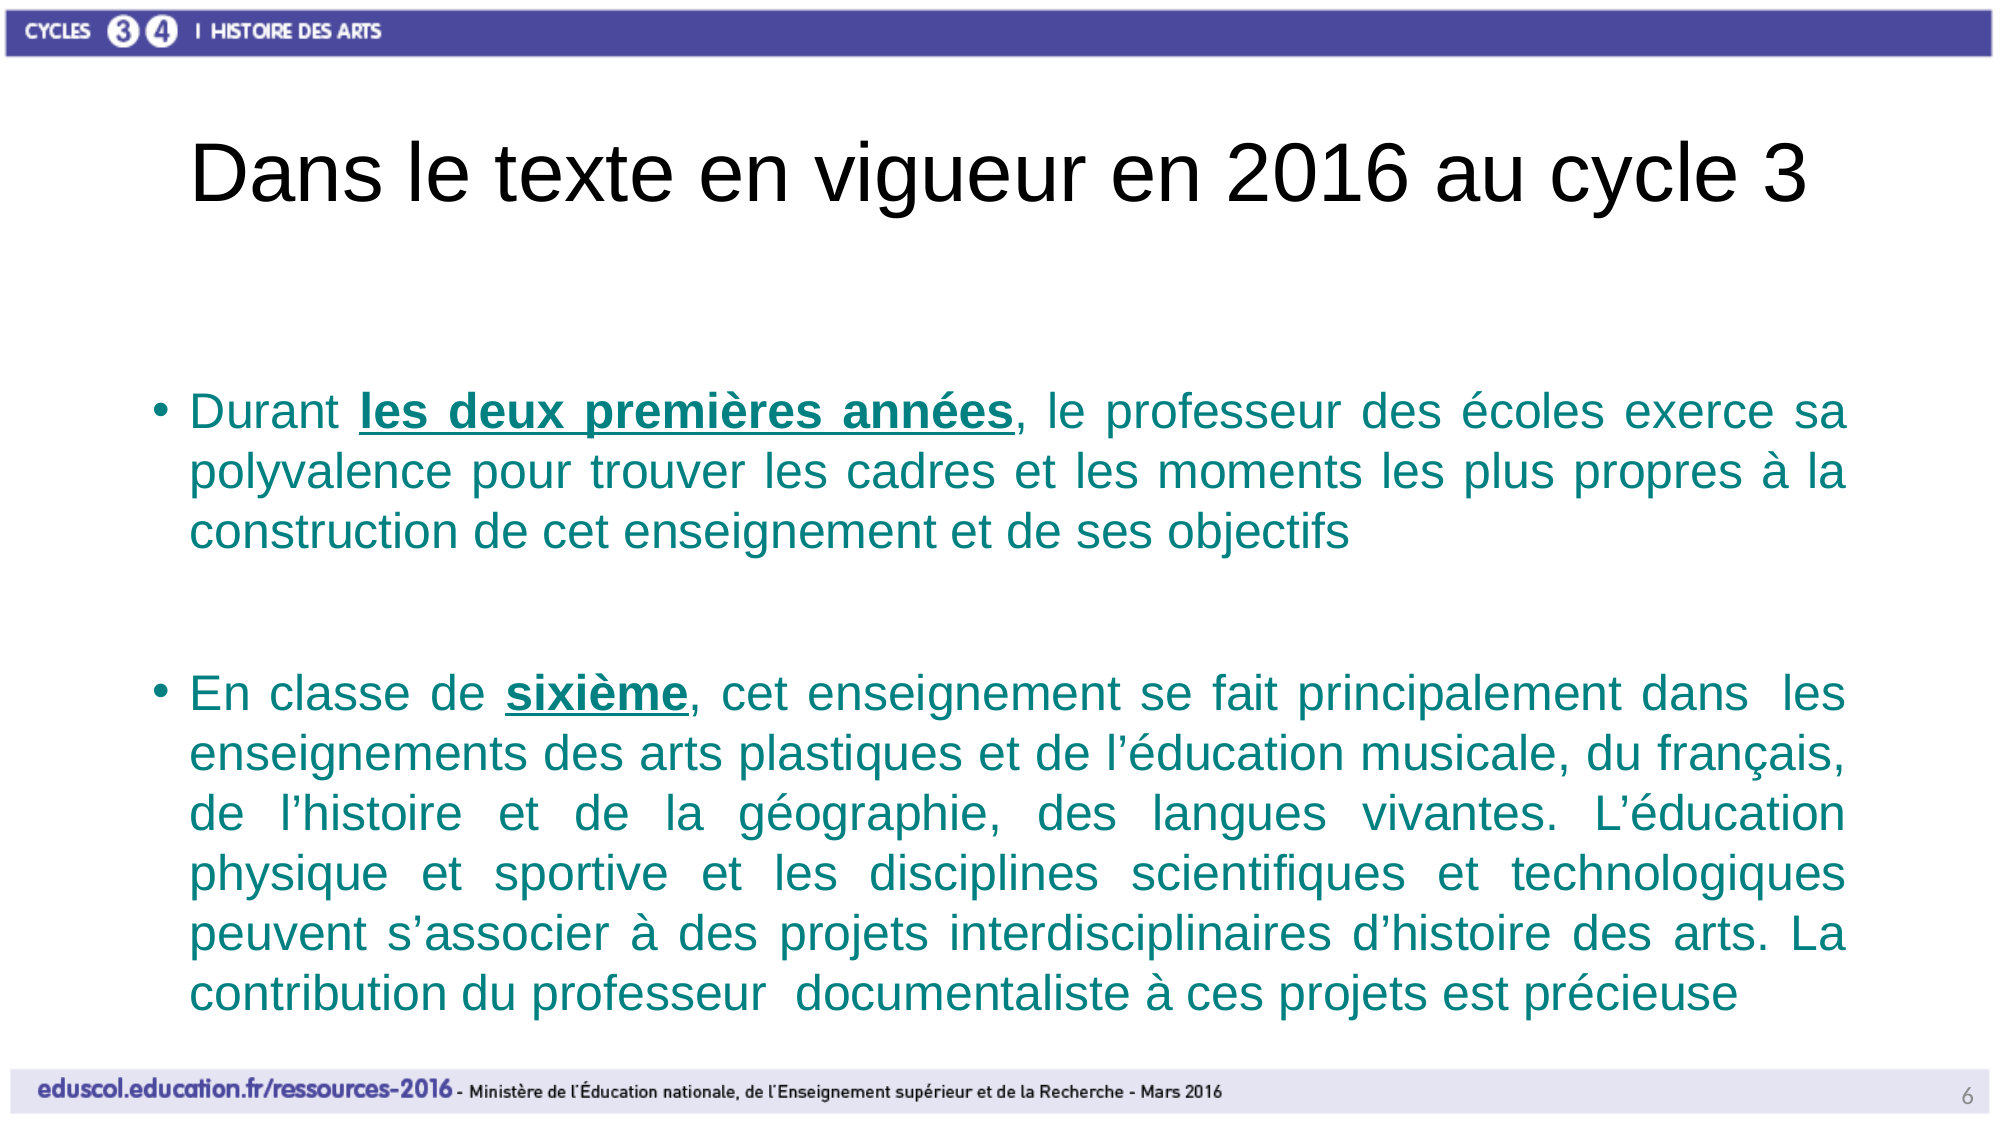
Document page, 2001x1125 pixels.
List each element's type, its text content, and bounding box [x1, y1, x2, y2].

slide_number <numéro> [1918, 1065, 1990, 1125]
picture [0, 0, 2000, 67]
picture [0, 1058, 2000, 1125]
list Durant les deux premières années, le professeur des écoles exerce sa polyvalence pour trouver les cadres et les moments les plus propres à la construction de cet enseignement et de ses objectifs En classe de sixième, cet enseignement se fait principalement dans les enseignements des arts plastiques et de l’éducation musicale, du français, de l’histoire et de la géographie, des langues vivantes. L’éducation physique et sportive et les disciplines scientifiques et technologiques peuvent s’associer à des projets interdisciplinaires d’histoire des arts. La contribution du professeur documentaliste à ces projets est précieuse [137, 371, 1863, 977]
title Dans le texte en vigueur en 2016 au cycle 3 [137, 67, 1863, 278]
